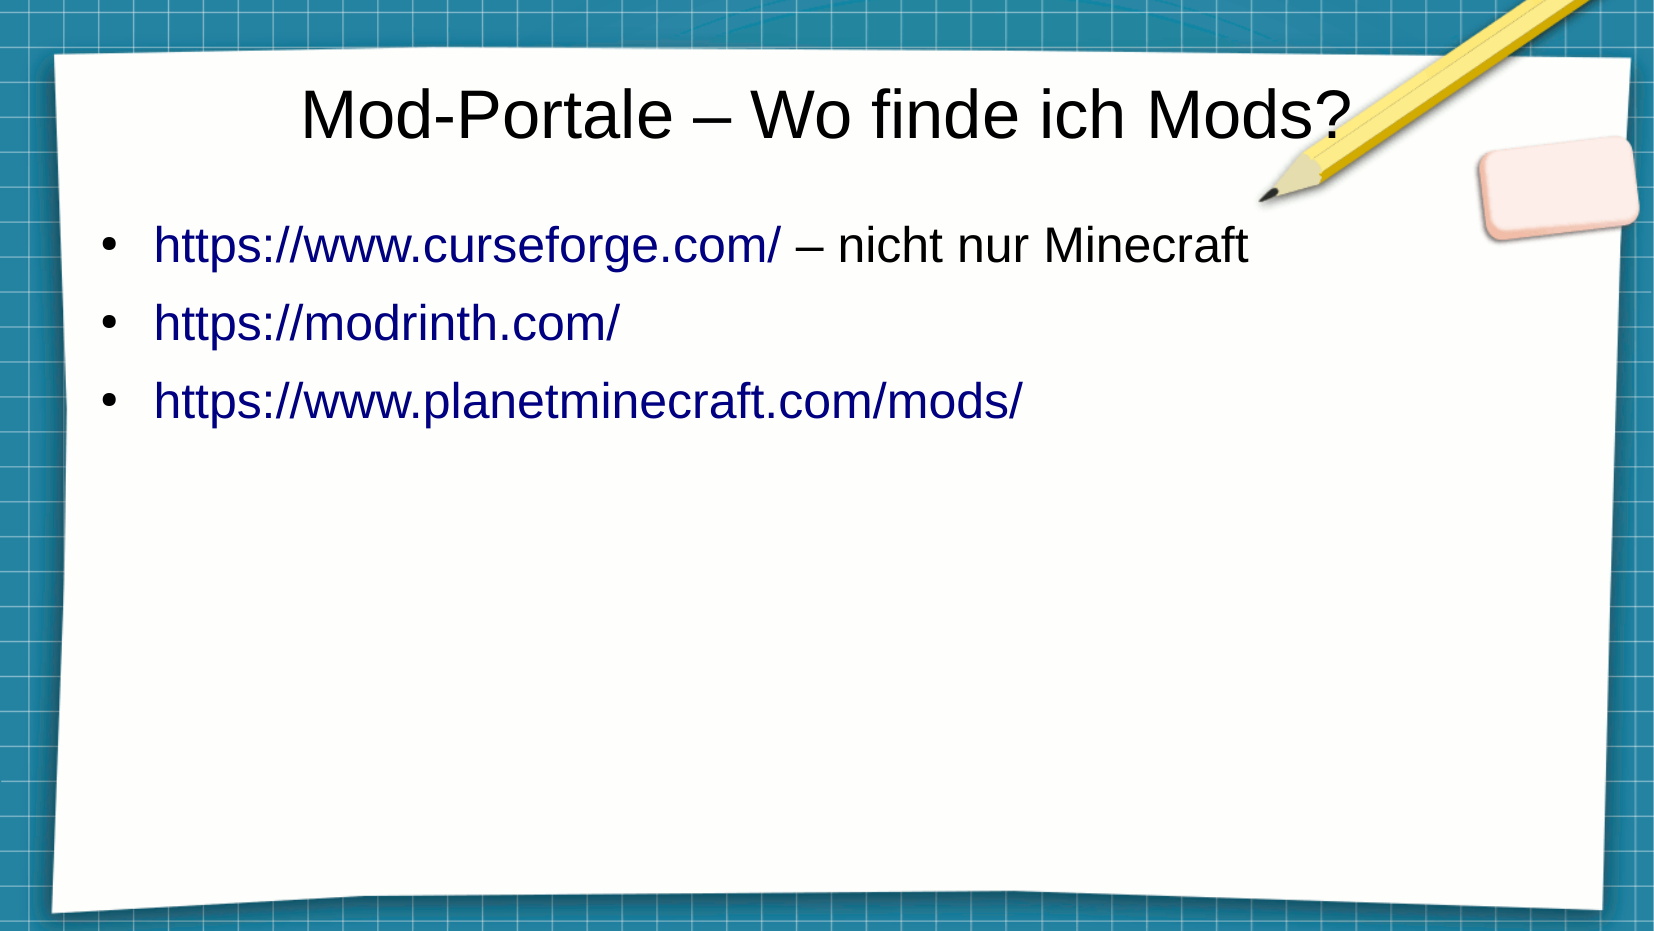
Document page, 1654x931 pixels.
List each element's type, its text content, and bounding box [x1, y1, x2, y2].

title Mod-Portale – Wo finde ich Mods? [82, 37, 1571, 193]
list https://www.curseforge.com/ – nicht nur Minecraft https://modrinth.com/ https://www.planetminecraft.com/mods/ [82, 217, 1571, 443]
picture [0, 0, 1654, 931]
